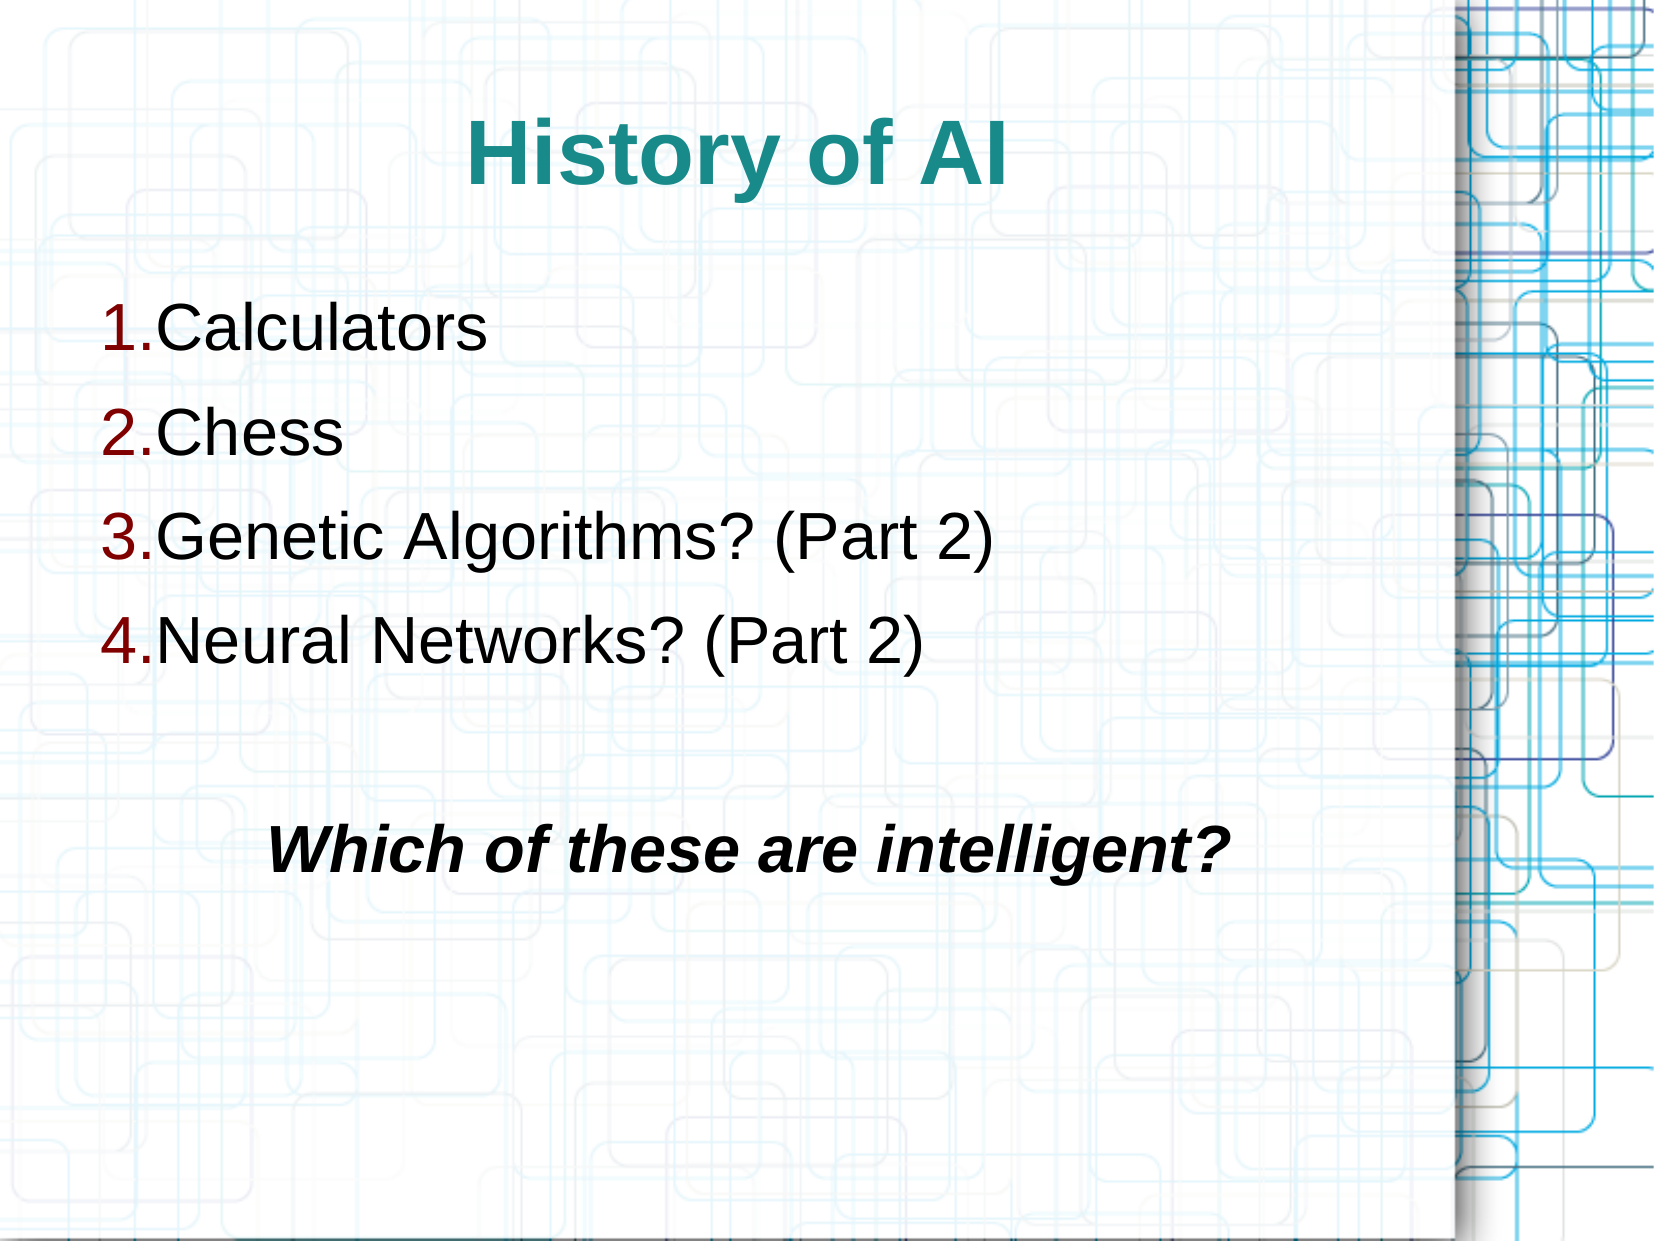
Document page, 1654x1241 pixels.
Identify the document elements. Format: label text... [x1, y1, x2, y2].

list Calculators Chess Genetic Algorithms? (Part 2) Neural Networks? (Part 2) Which of these are intelligent? [82, 290, 1418, 1094]
title History of AI [59, 56, 1418, 250]
picture [0, 0, 1654, 1241]
